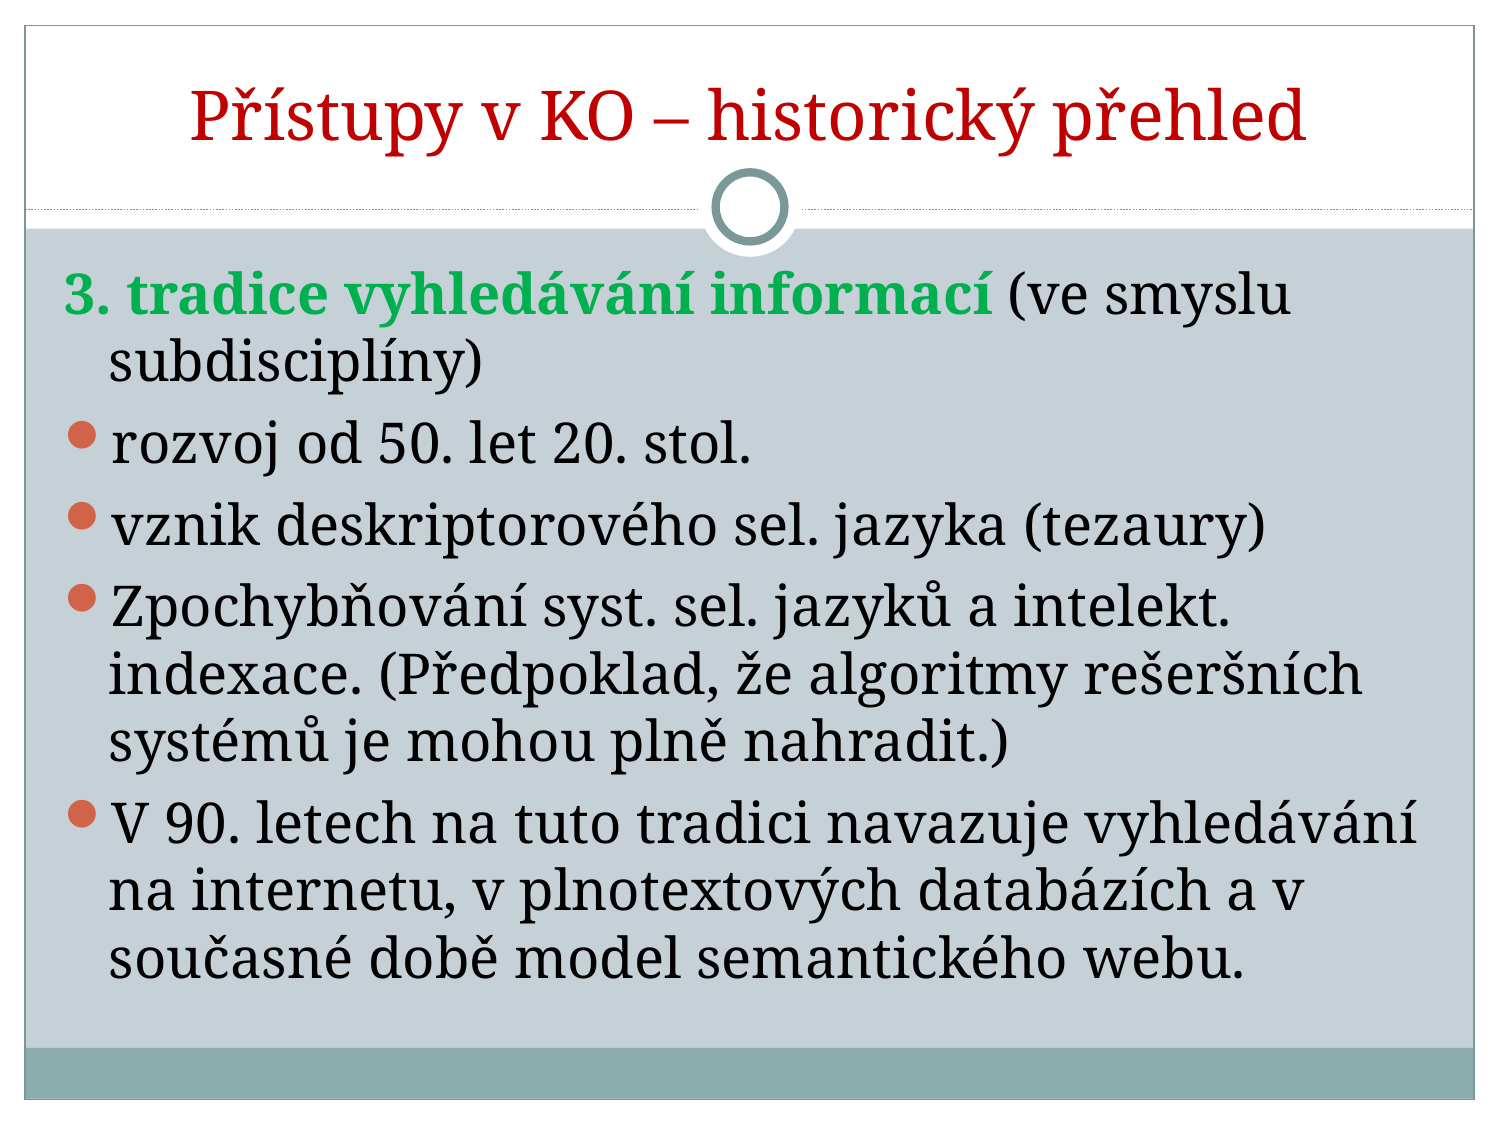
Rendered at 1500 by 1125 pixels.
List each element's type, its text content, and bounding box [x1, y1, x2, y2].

title Přístupy v KO – historický přehled [49, 37, 1450, 162]
list 3. tradice vyhledávání informací (ve smyslu subdisciplíny) rozvoj od 50. let 20. stol. vznik deskriptorového sel. jazyka (tezaury) Zpochybňování syst. sel. jazyků a intelekt. indexace. (Předpoklad, že algoritmy rešeršních systémů je mohou plně nahradit.) V 90. letech na tuto tradici navazuje vyhledávání na internetu, v plnotextových databázích a v současné době model semantického webu. [49, 250, 1445, 1001]
